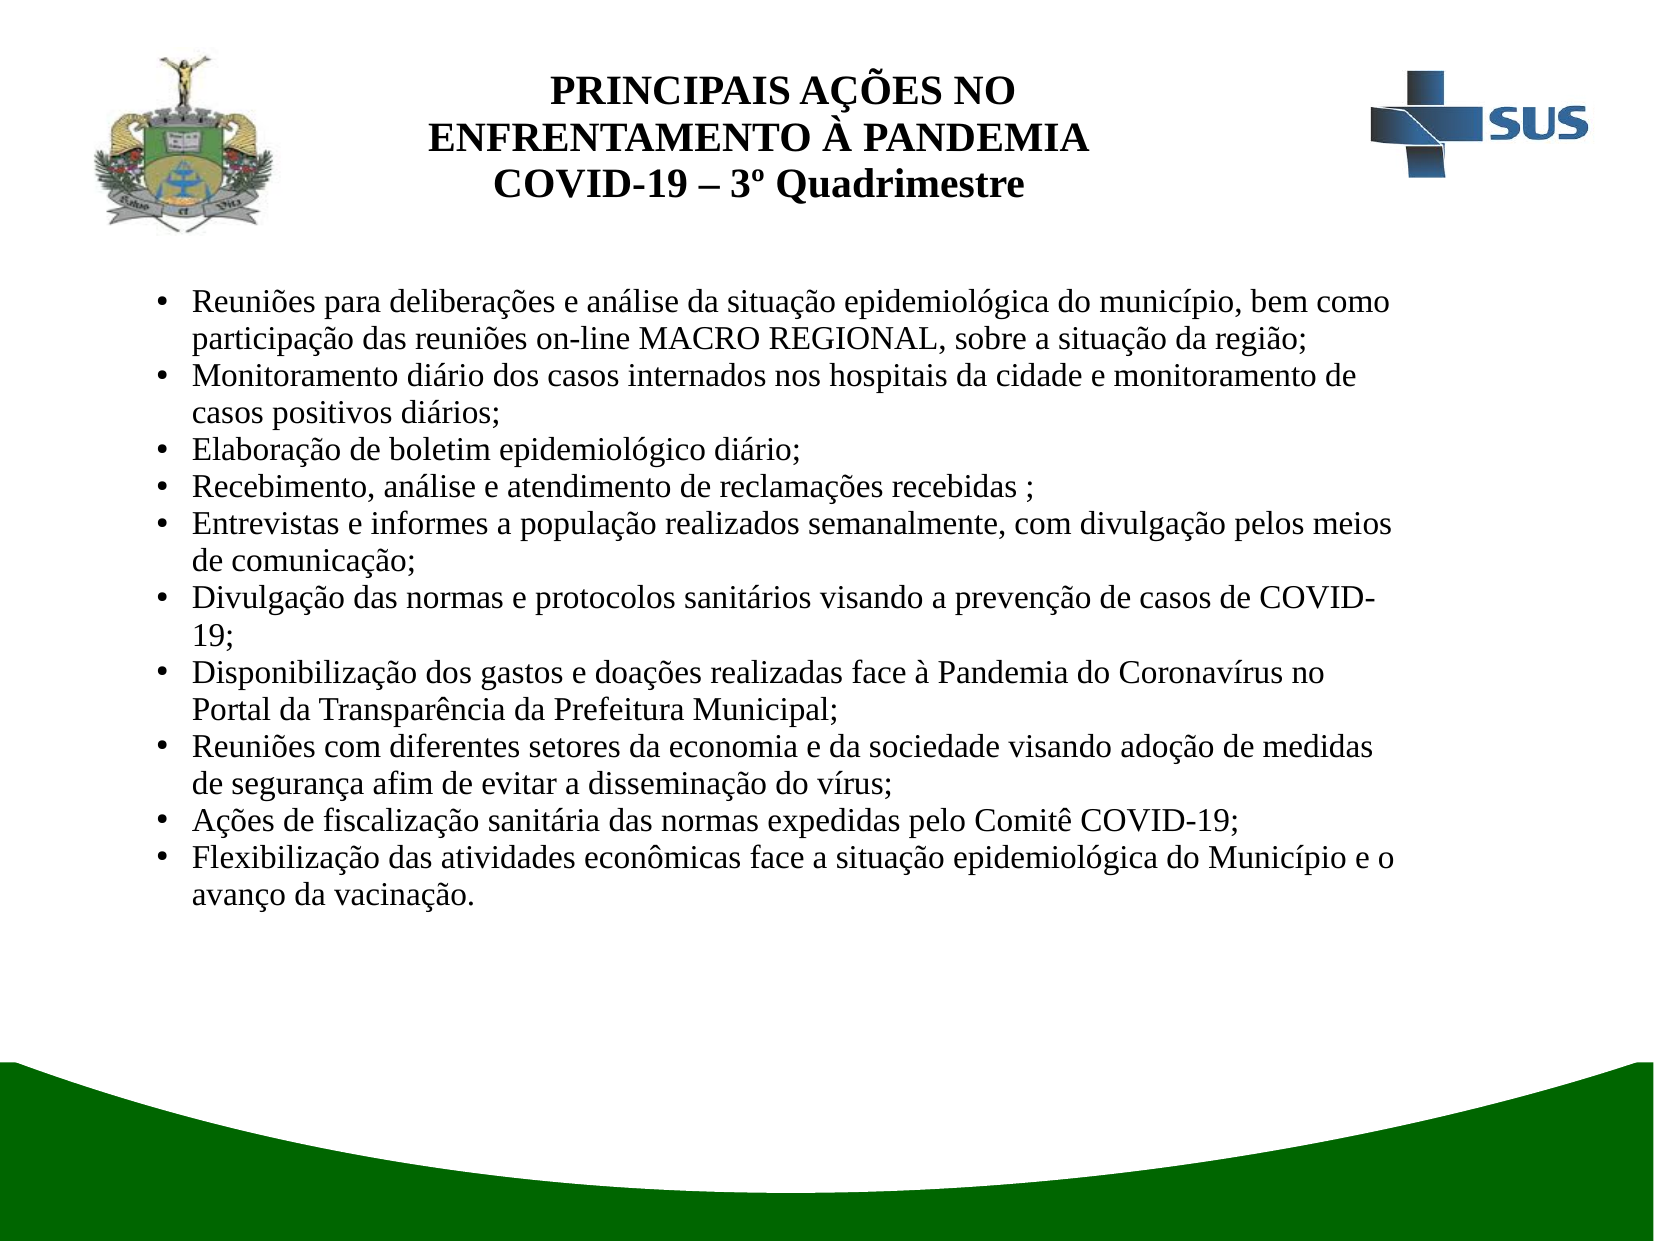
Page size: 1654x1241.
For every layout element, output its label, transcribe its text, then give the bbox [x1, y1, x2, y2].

text_box [0, 1056, 1654, 1241]
picture [1370, 70, 1595, 178]
text_box Reuniões para deliberações e análise da situação epidemiológica do município, bem como participação das reuniões on-line MACRO REGIONAL, sobre a situação da região; Monitoramento diário dos casos internados nos hospitais da cidade e monitoramento de casos positivos diários; Elaboração de boletim epidemiológico diário; Recebimento, análise e atendimento de reclamações recebidas ; Entrevistas e informes a população realizados semanalmente, com divulgação pelos meios de comunicação; Divulgação das normas e protocolos sanitários visando a prevenção de casos de COVID-19; Disponibilização dos gastos e doações realizadas face à Pandemia do Coronavírus no Portal da Transparência da Prefeitura Municipal; Reuniões com diferentes setores da economia e da sociedade visando adoção de medidas de segurança afim de evitar a disseminação do vírus; Ações de fiscalização sanitária das normas expedidas pelo Comitê COVID-19; Flexibilização das atividades econômicas face a situação epidemiológica do Município e o avanço da vacinação. [141, 275, 1418, 1033]
picture [82, 47, 284, 249]
text_box PRINCIPAIS AÇÕES NO ENFRENTAMENTO À PANDEMIA COVID-19 – 3º Quadrimestre [413, 60, 1307, 260]
